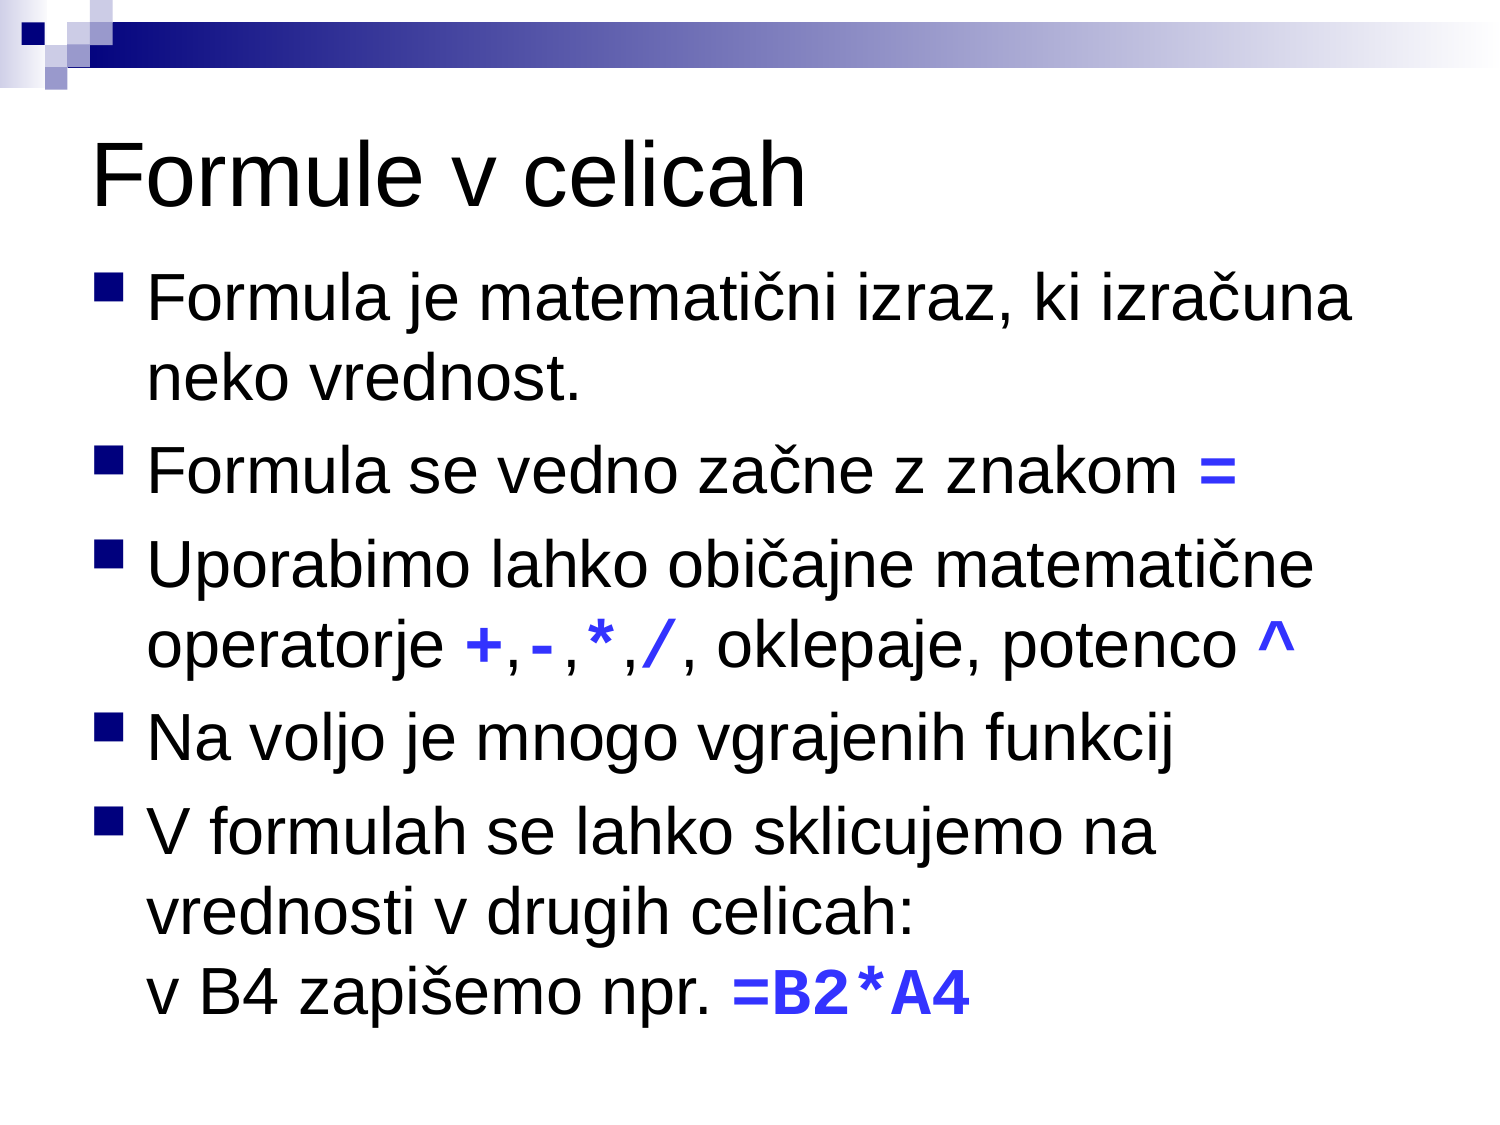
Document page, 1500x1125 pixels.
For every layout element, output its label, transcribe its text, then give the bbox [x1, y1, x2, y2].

list Formula je matematični izraz, ki izračuna neko vrednost. Formula se vedno začne z znakom = Uporabimo lahko običajne matematične operatorje +,-,*,/, oklepaje, potenco ^ Na voljo je mnogo vgrajenih funkcij V formulah se lahko sklicujemo na vrednosti v drugih celicah: v B4 zapišemo npr. =B2*A4 [75, 246, 1425, 1079]
title Formule v celicah [75, 105, 1425, 235]
